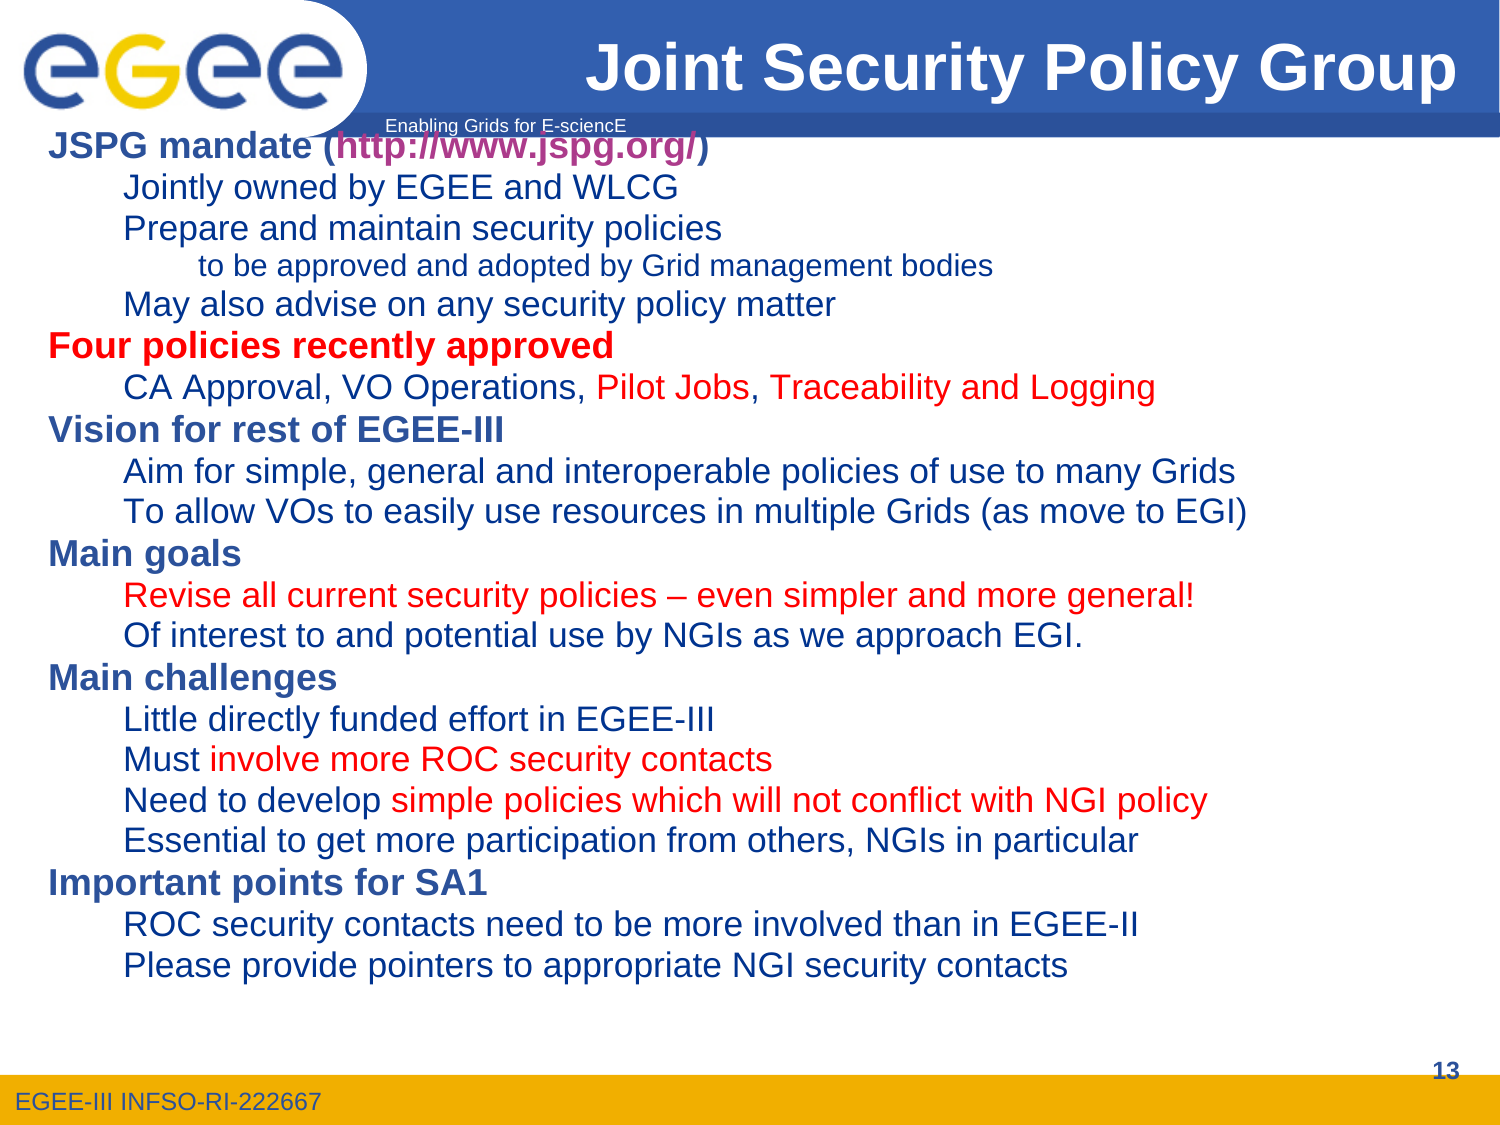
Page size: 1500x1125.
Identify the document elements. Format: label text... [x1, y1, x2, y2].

text_box <number> [1397, 1046, 1476, 1125]
picture [18, 30, 349, 112]
list JSPG mandate (http://www.jspg.org/) Jointly owned by EGEE and WLCG Prepare and maintain security policies to be approved and adopted by Grid management bodies May also advise on any security policy matter Four policies recently approved CA Approval, VO Operations, Pilot Jobs, Traceability and Logging Vision for rest of EGEE-III Aim for simple, general and interoperable policies of use to many Grids To allow VOs to easily use resources in multiple Grids (as move to EGI) Main goals Revise all current security policies – even simpler and more general! Of interest to and potential use by NGIs as we approach EGI. Main challenges Little directly funded effort in EGEE-III Must involve more ROC security contacts Need to develop simple policies which will not conflict with NGI policy Essential to get more participation from others, NGIs in particular Important points for SA1 ROC security contacts need to be more involved than in EGEE-II Please provide pointers to appropriate NGI security contacts [33, 124, 1443, 1087]
title Joint Security Policy Group [369, 10, 1475, 124]
